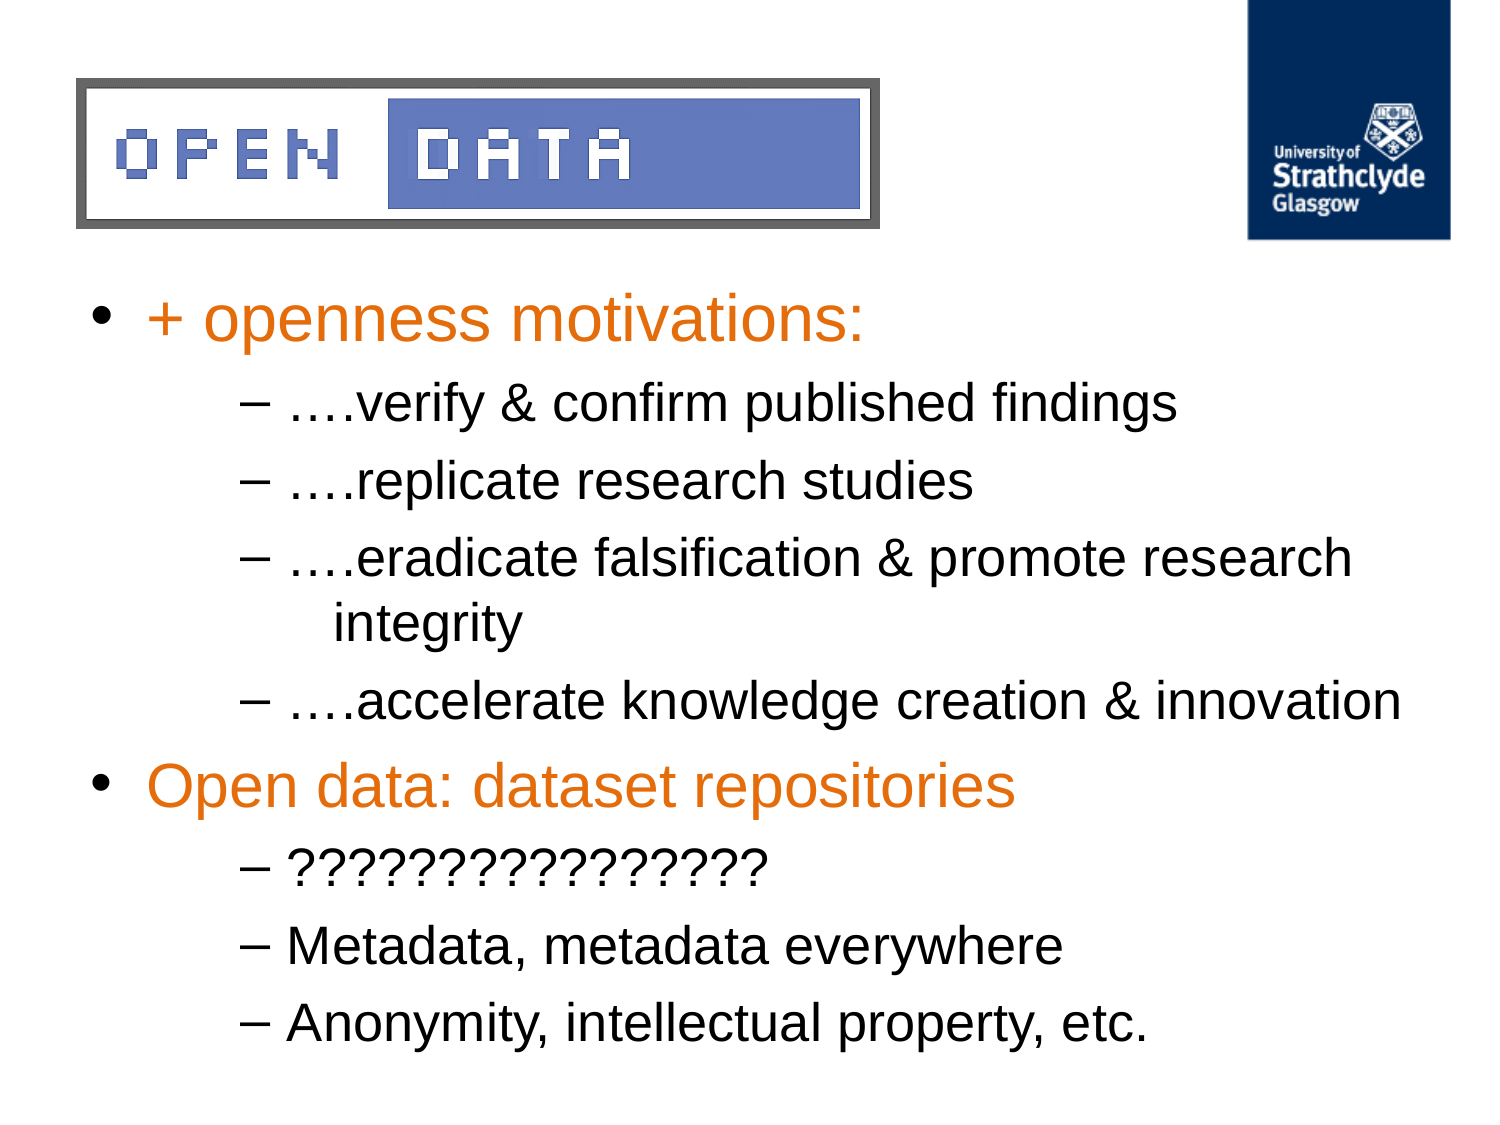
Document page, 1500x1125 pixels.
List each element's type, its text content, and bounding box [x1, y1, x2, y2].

picture [76, 78, 880, 229]
list + openness motivations: ….verify & confirm published findings ….replicate research studies ….eradicate falsification & promote research integrity ….accelerate knowledge creation & innovation Open data: dataset repositories ???????????????? Metadata, metadata everywhere Anonymity, intellectual property, etc. [75, 267, 1500, 1125]
